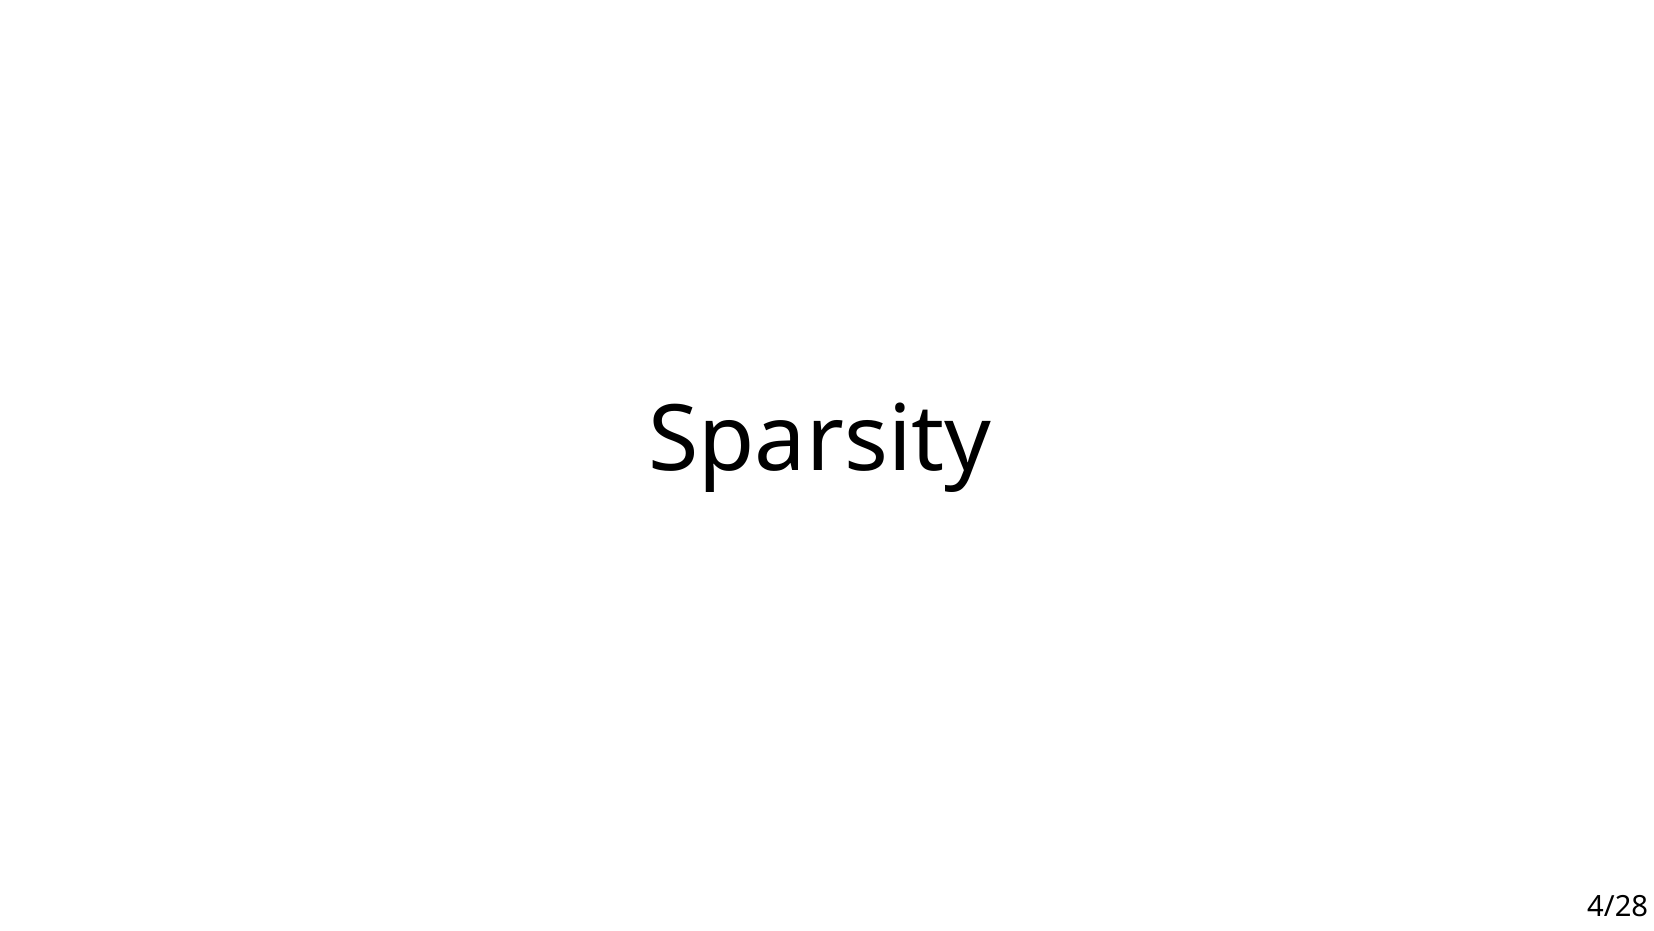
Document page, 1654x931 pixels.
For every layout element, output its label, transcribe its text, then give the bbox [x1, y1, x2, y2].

title Sparsity [75, 356, 1565, 513]
